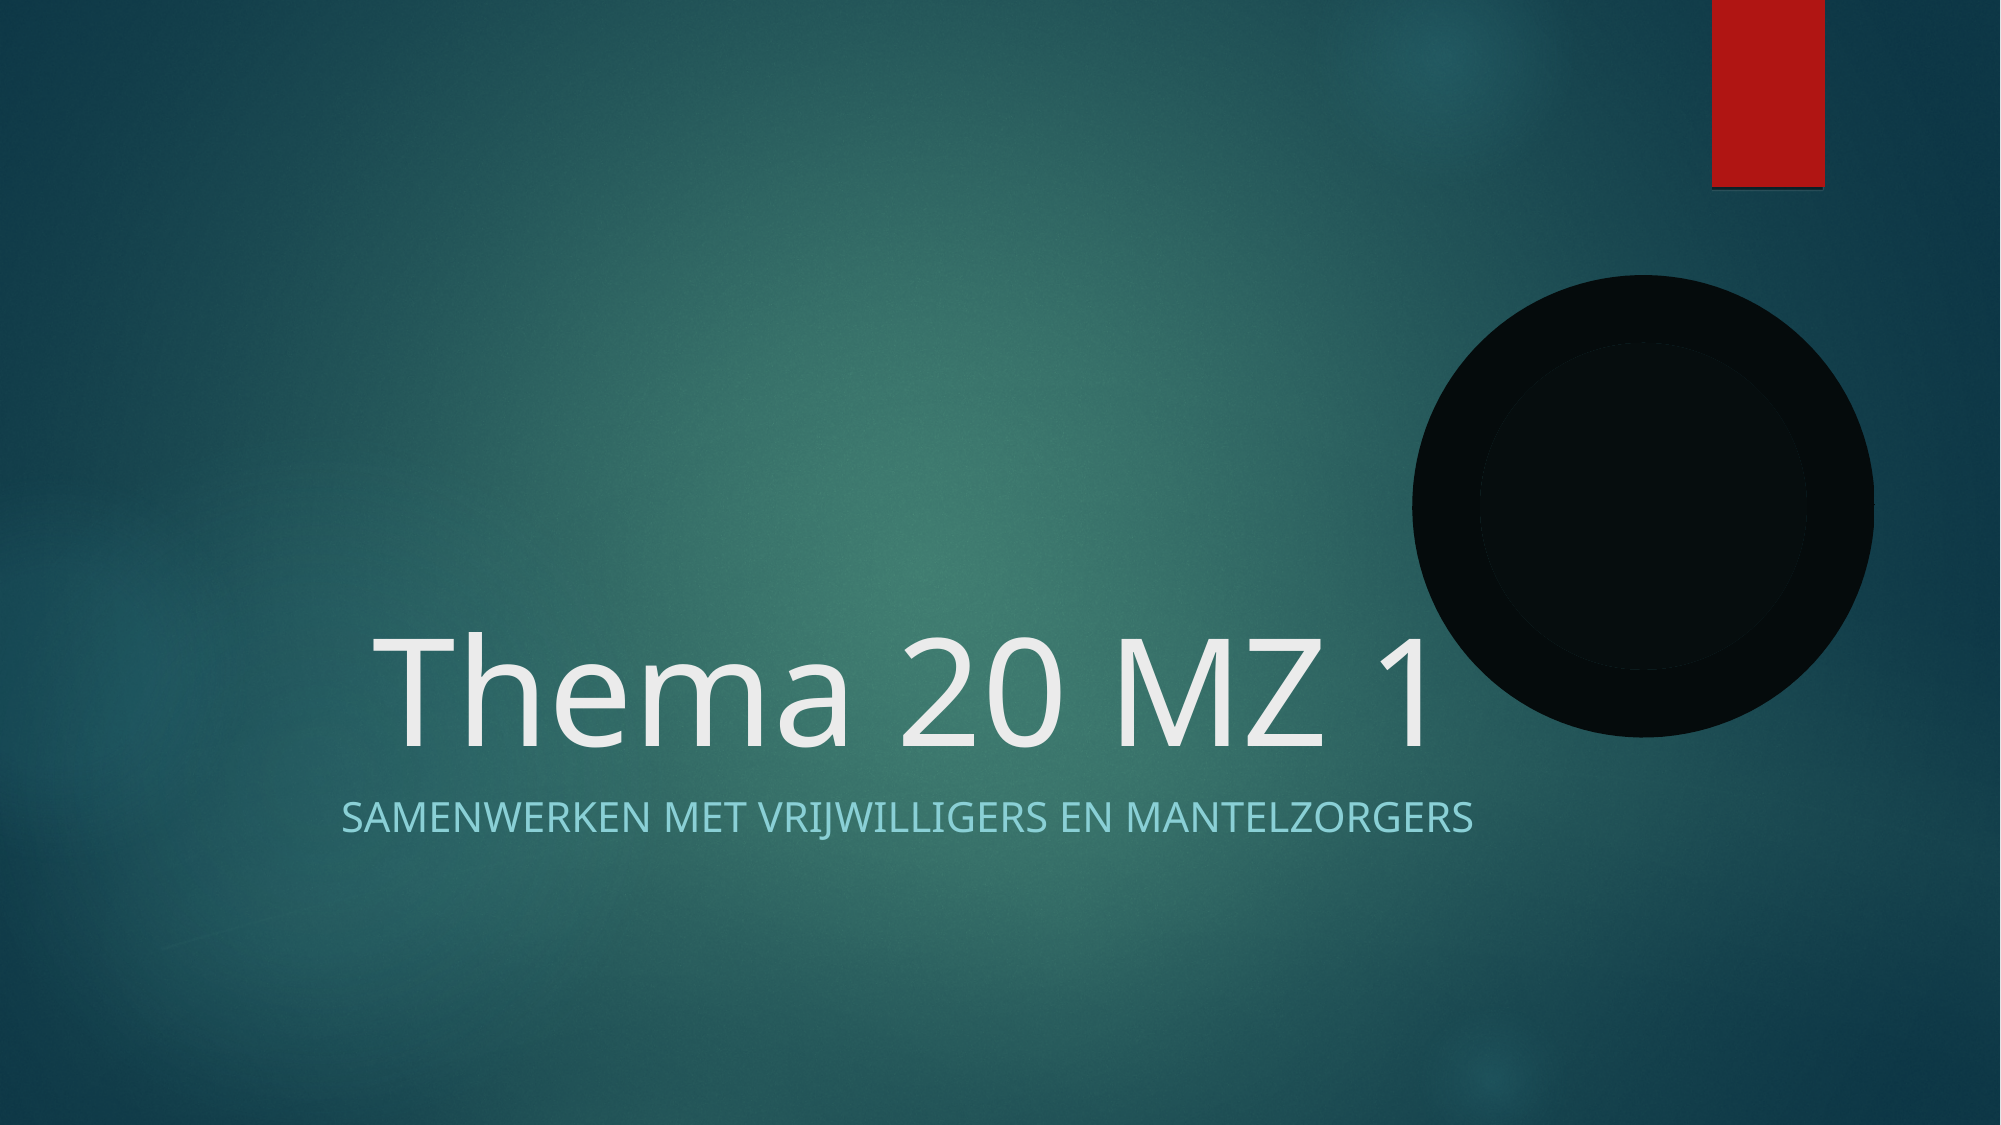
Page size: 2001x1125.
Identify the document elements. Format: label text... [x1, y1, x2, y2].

subtitle Samenwerken met vrijwilligers en mantelzorgers [189, 783, 1638, 926]
title Thema 20 MZ 1 [189, 237, 1638, 783]
